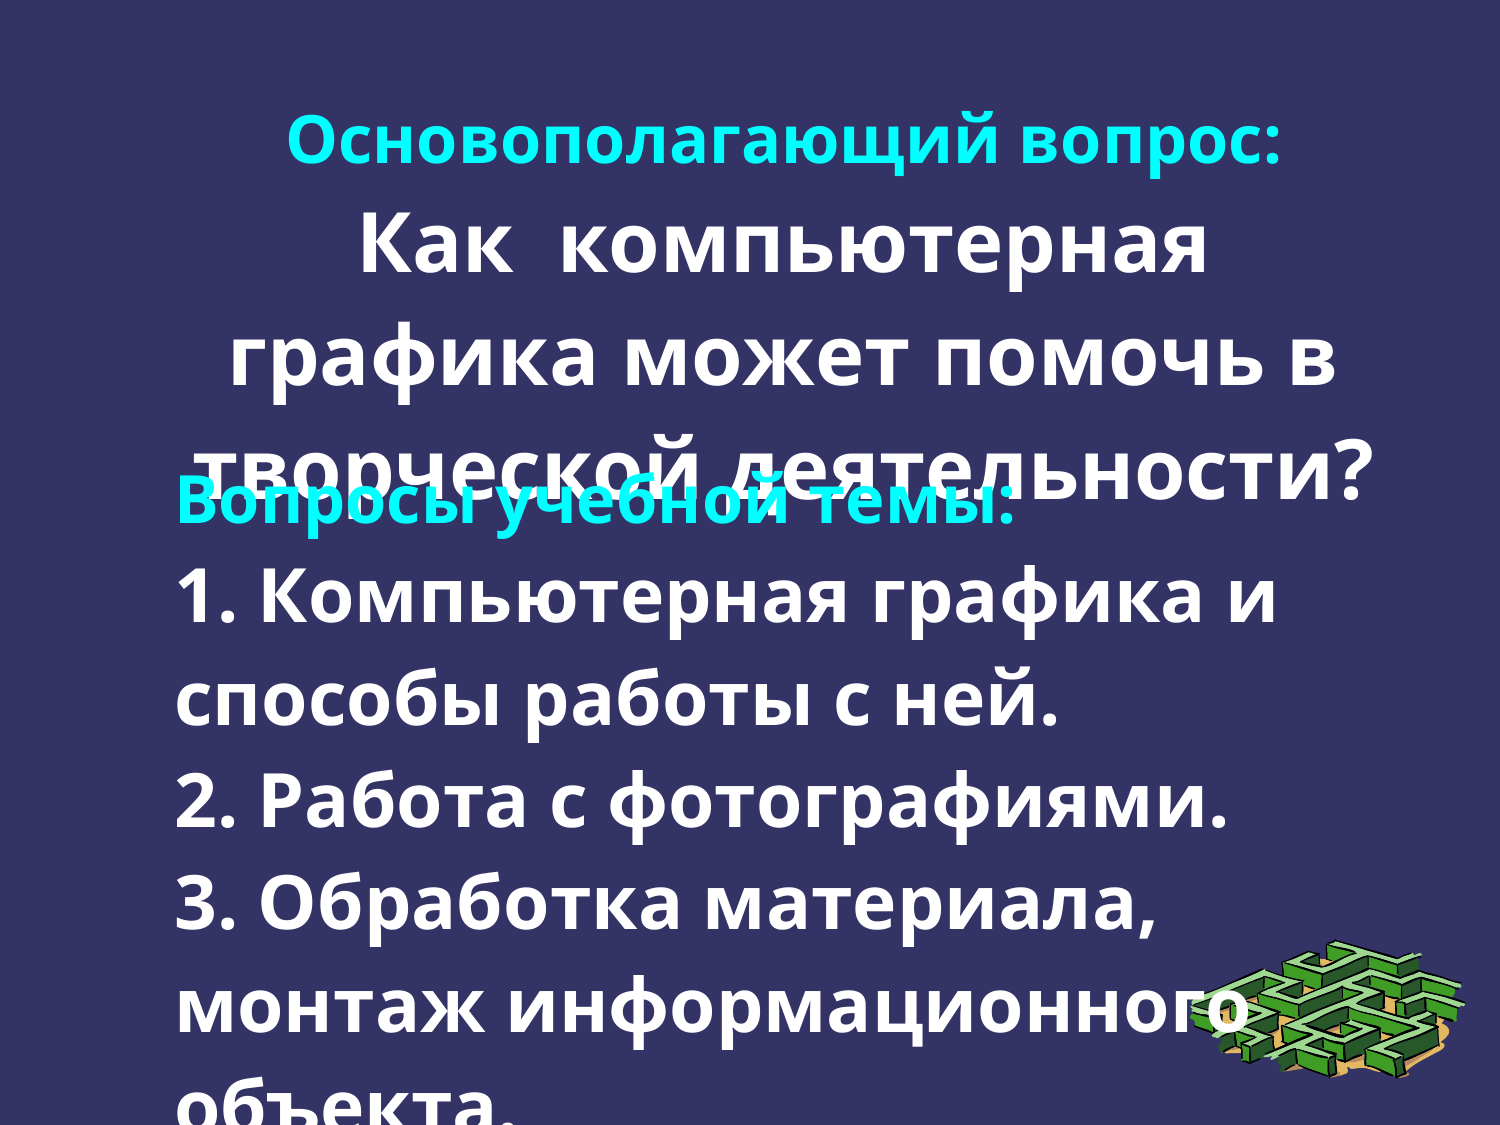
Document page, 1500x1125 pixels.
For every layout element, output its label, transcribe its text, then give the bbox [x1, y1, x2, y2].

text_box Основополагающий вопрос: Как компьютерная графика может помочь в творческой деятельности? [150, 84, 1418, 532]
text_box Вопросы учебной темы: 1. Компьютерная графика и способы работы с ней. 2. Работа с фотографиями. 3. Обработка материала, монтаж информационного объекта. [159, 444, 1412, 1125]
